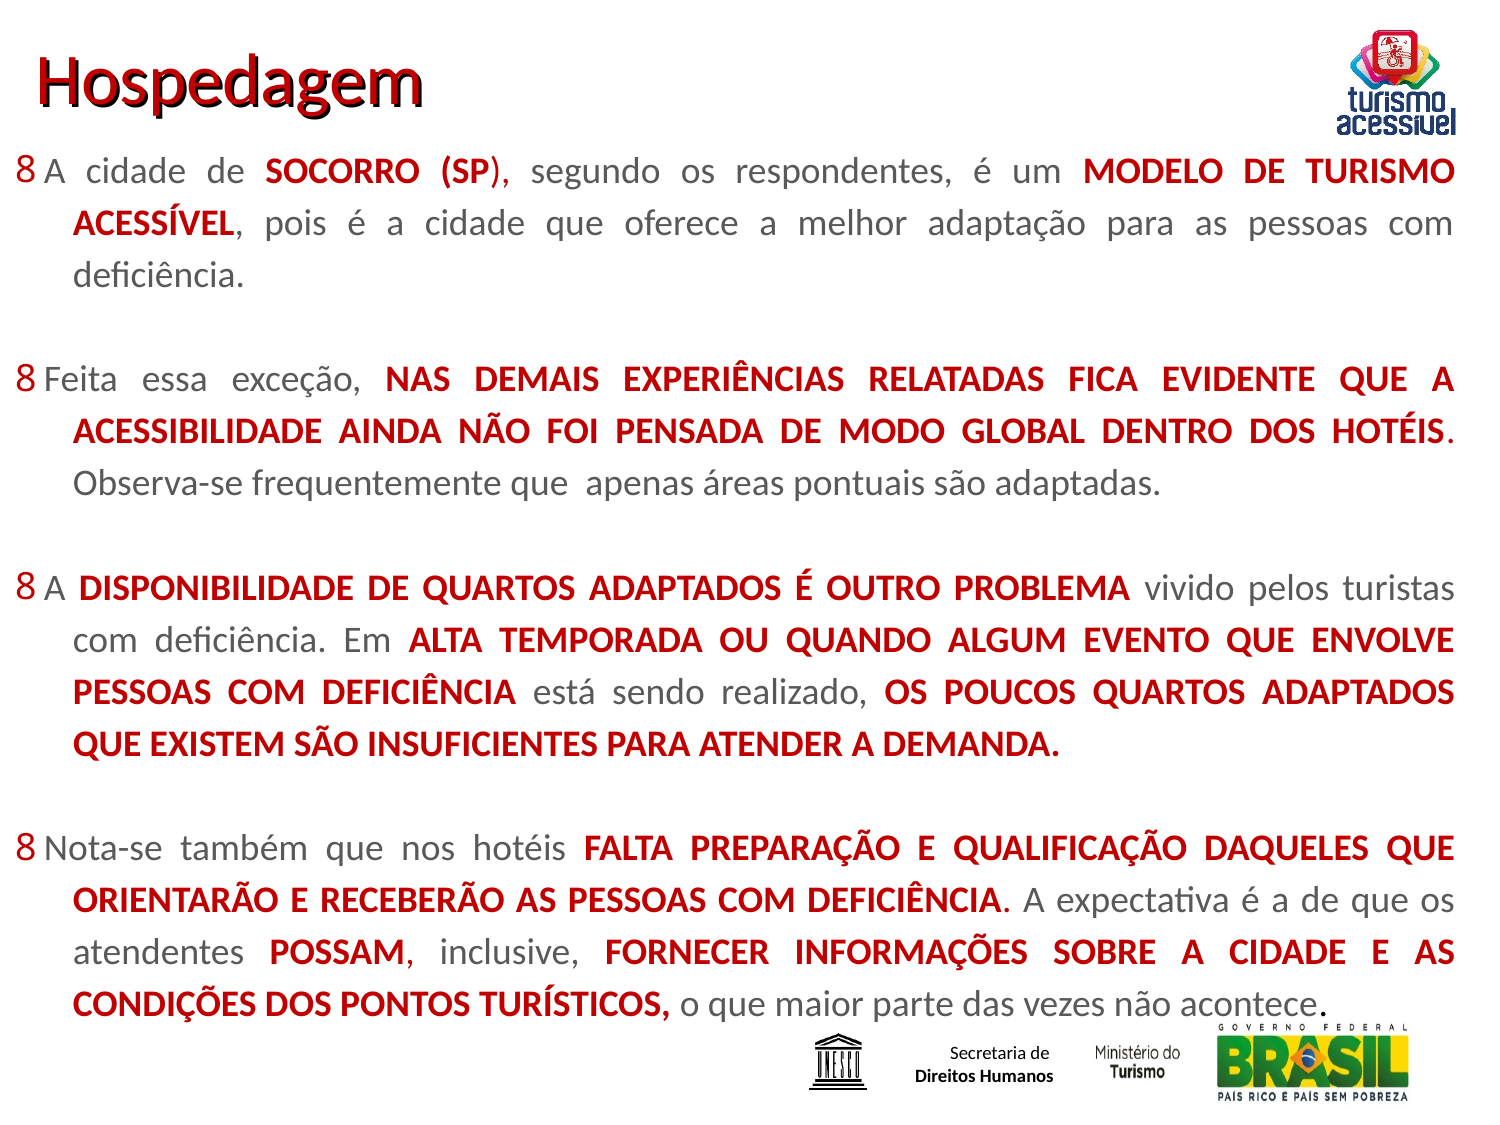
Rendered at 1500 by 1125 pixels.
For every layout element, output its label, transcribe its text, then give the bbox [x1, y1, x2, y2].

text_box A cidade de Socorro (SP), segundo os respondentes, é um modelo de turismo acessível, pois é a cidade que oferece a melhor adaptação para as pessoas com deficiência. Feita essa exceção, nas demais experiências relatadas fica evidente que a acessibilidade ainda não foi pensada de modo global dentro dos hotéis. Observa-se frequentemente que apenas áreas pontuais são adaptadas. A disponibilidade de quartos adaptados é outro problema vivido pelos turistas com deficiência. Em alta temporada ou quando algum evento que envolve pessoas com deficiência está sendo realizado, os poucos quartos adaptados que existem são insuficientes para atender a demanda. Nota-se também que nos hotéis falta preparação e qualificação daqueles que orientarão e receberão as pessoas com deficiência. A expectativa é a de que os atendentes possam, inclusive, fornecer informações sobre a cidade e as condições dos pontos turísticos, o que maior parte das vezes não acontece. [0, 131, 1471, 1032]
text_box Hospedagem [21, 24, 502, 127]
